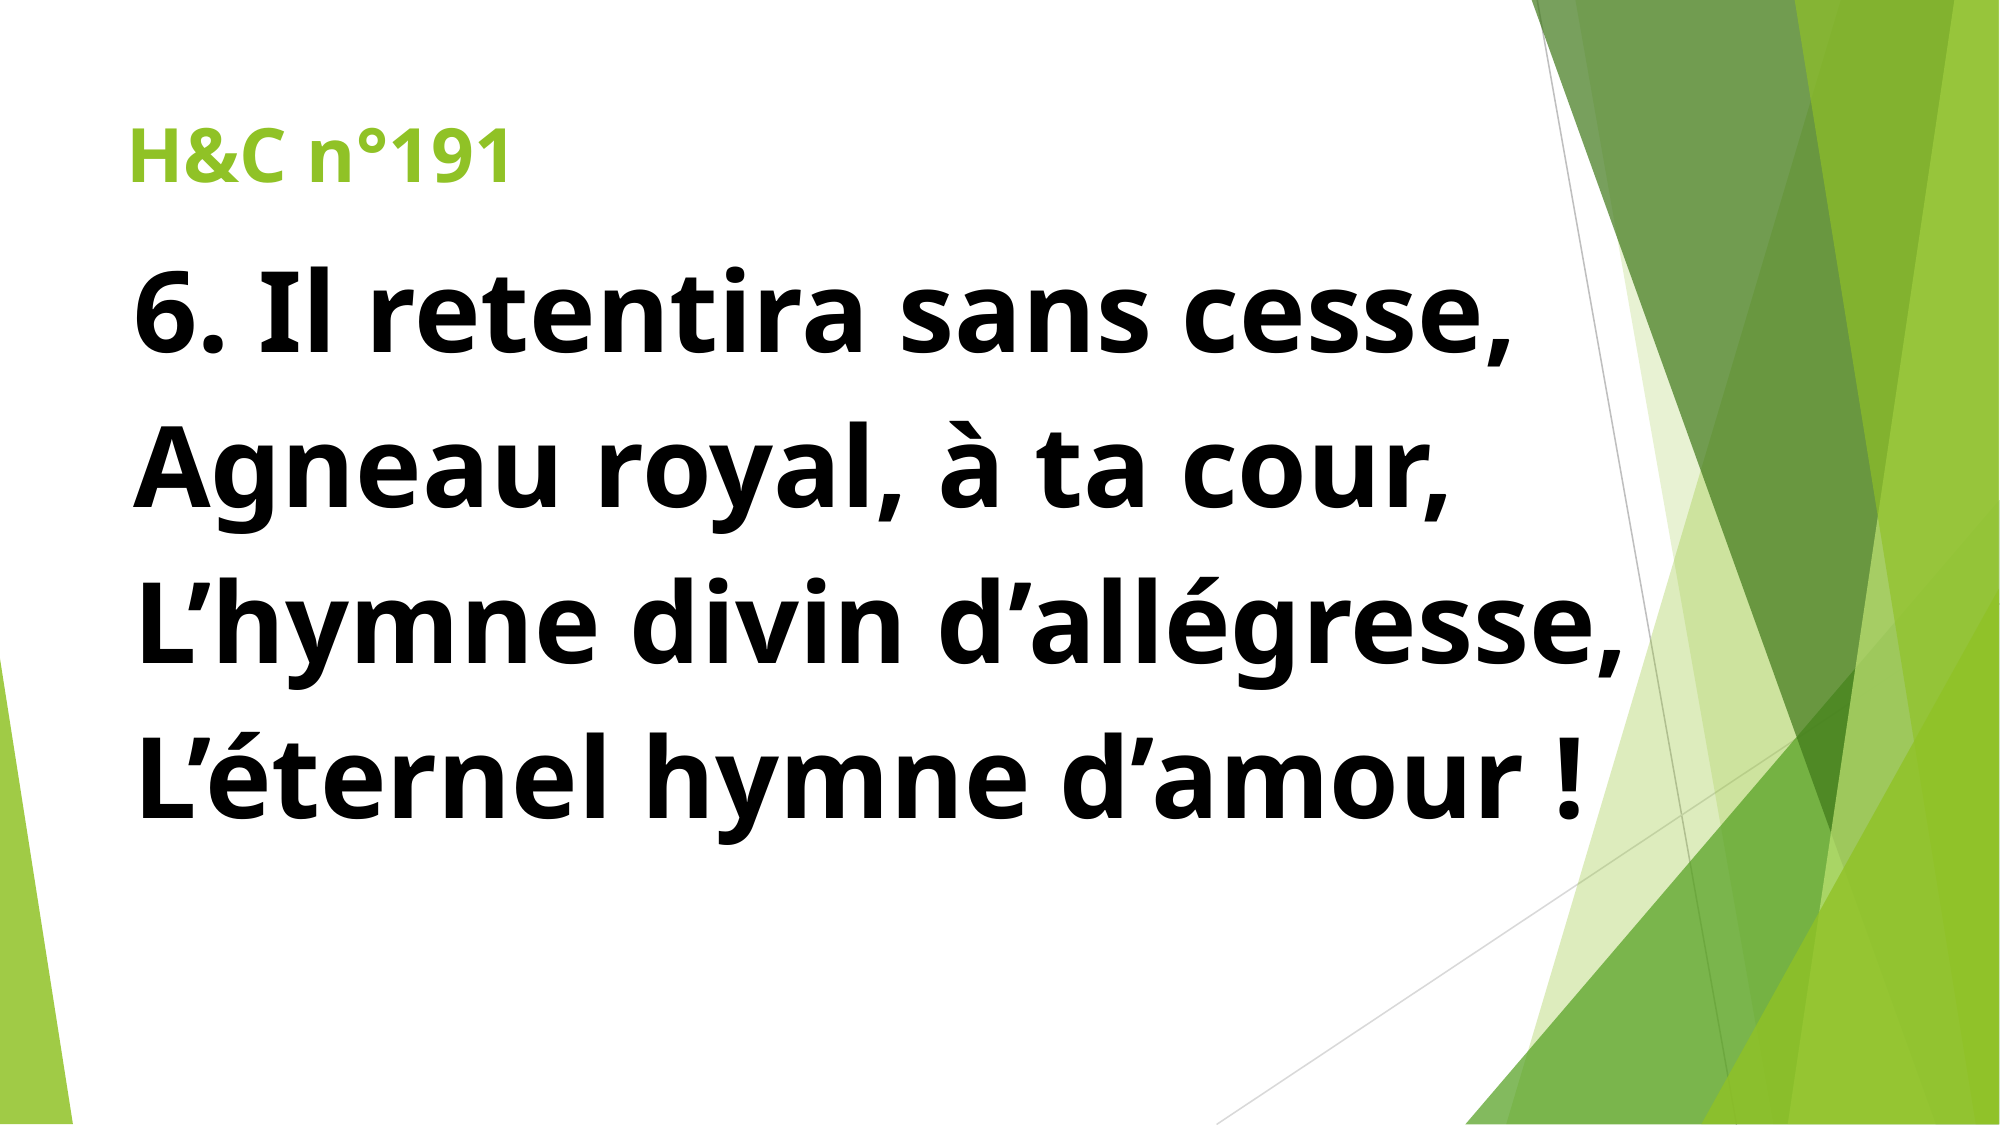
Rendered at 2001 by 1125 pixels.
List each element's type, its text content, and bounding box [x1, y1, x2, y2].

text_box 6. Il retentira sans cesse, Agneau royal, à ta cour, L’hymne divin d’allégresse, L’éternel hymne d’amour ! [118, 212, 1961, 1074]
text_box H&C n°191 [111, 99, 1522, 213]
